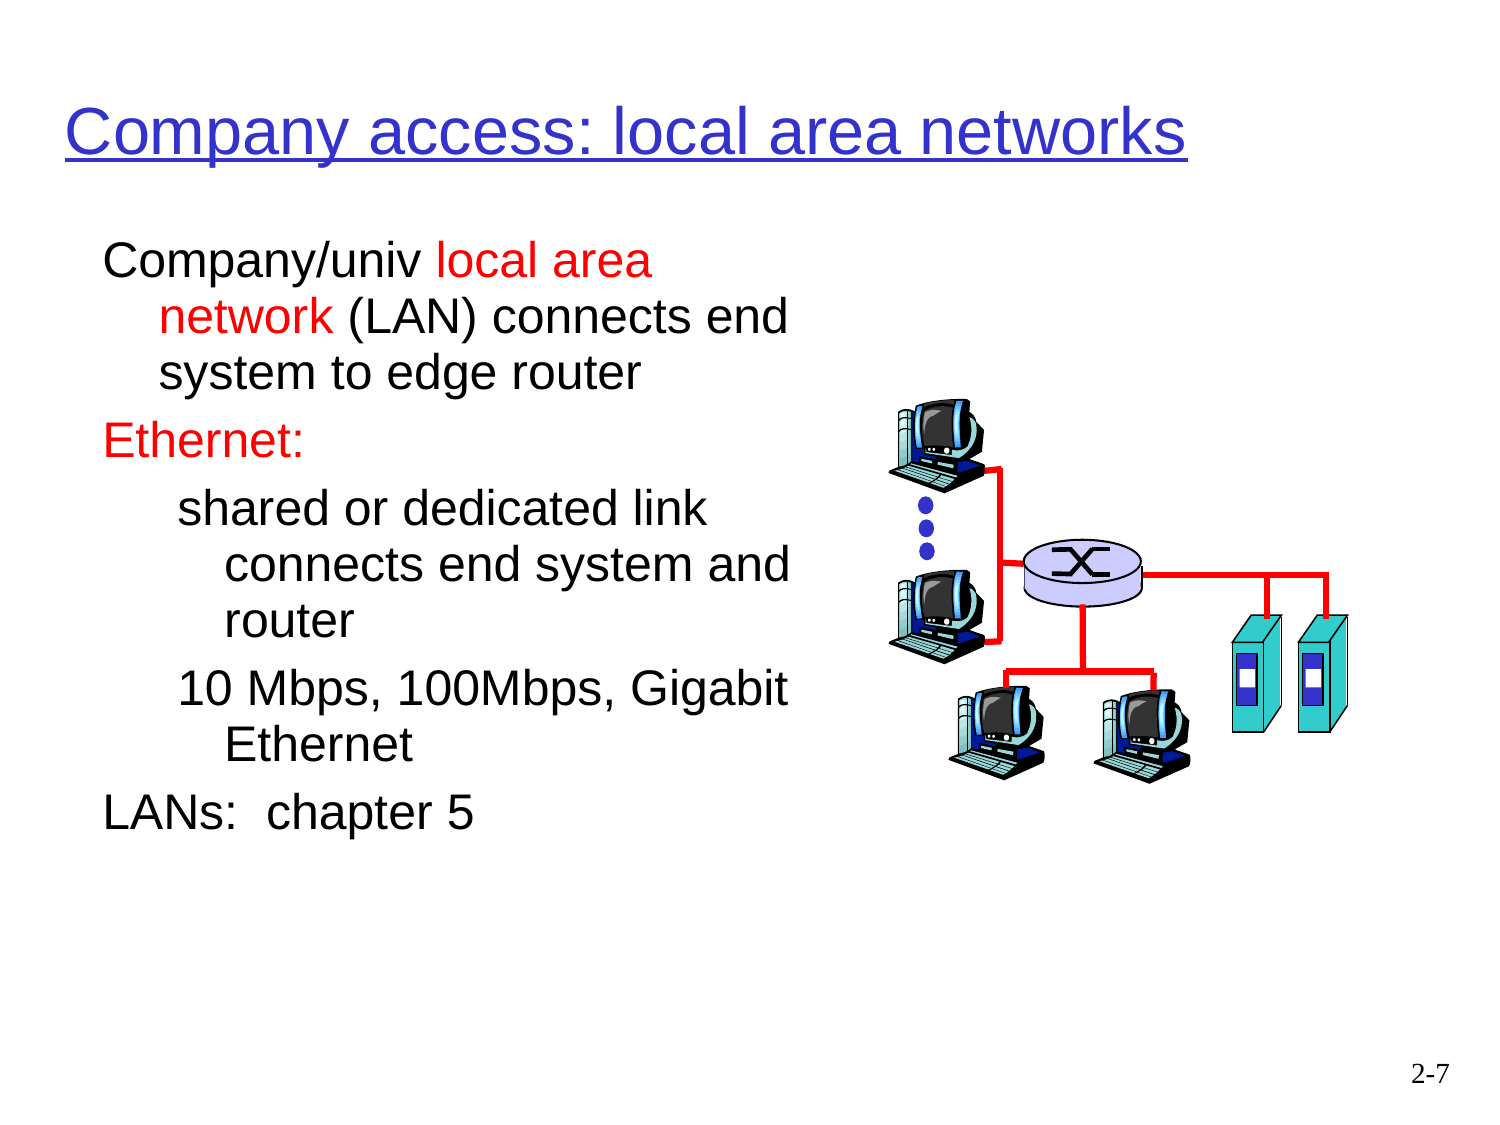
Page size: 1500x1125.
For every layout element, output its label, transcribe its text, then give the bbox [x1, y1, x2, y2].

text_box [1232, 615, 1282, 733]
text_box [1298, 615, 1348, 733]
picture [948, 685, 1047, 781]
list Company/univ local area network (LAN) connects end system to edge router Ethernet: shared or dedicated link connects end system and router 10 Mbps, 100Mbps, Gigabit Ethernet LANs: chapter 5 [87, 224, 813, 1051]
title Company access: local area networks [49, 37, 1425, 225]
picture [888, 398, 987, 494]
picture [1093, 688, 1193, 784]
text_box [918, 519, 935, 538]
picture [888, 569, 987, 665]
text_box [1023, 539, 1142, 607]
text_box [919, 542, 935, 561]
text_box [917, 496, 934, 515]
